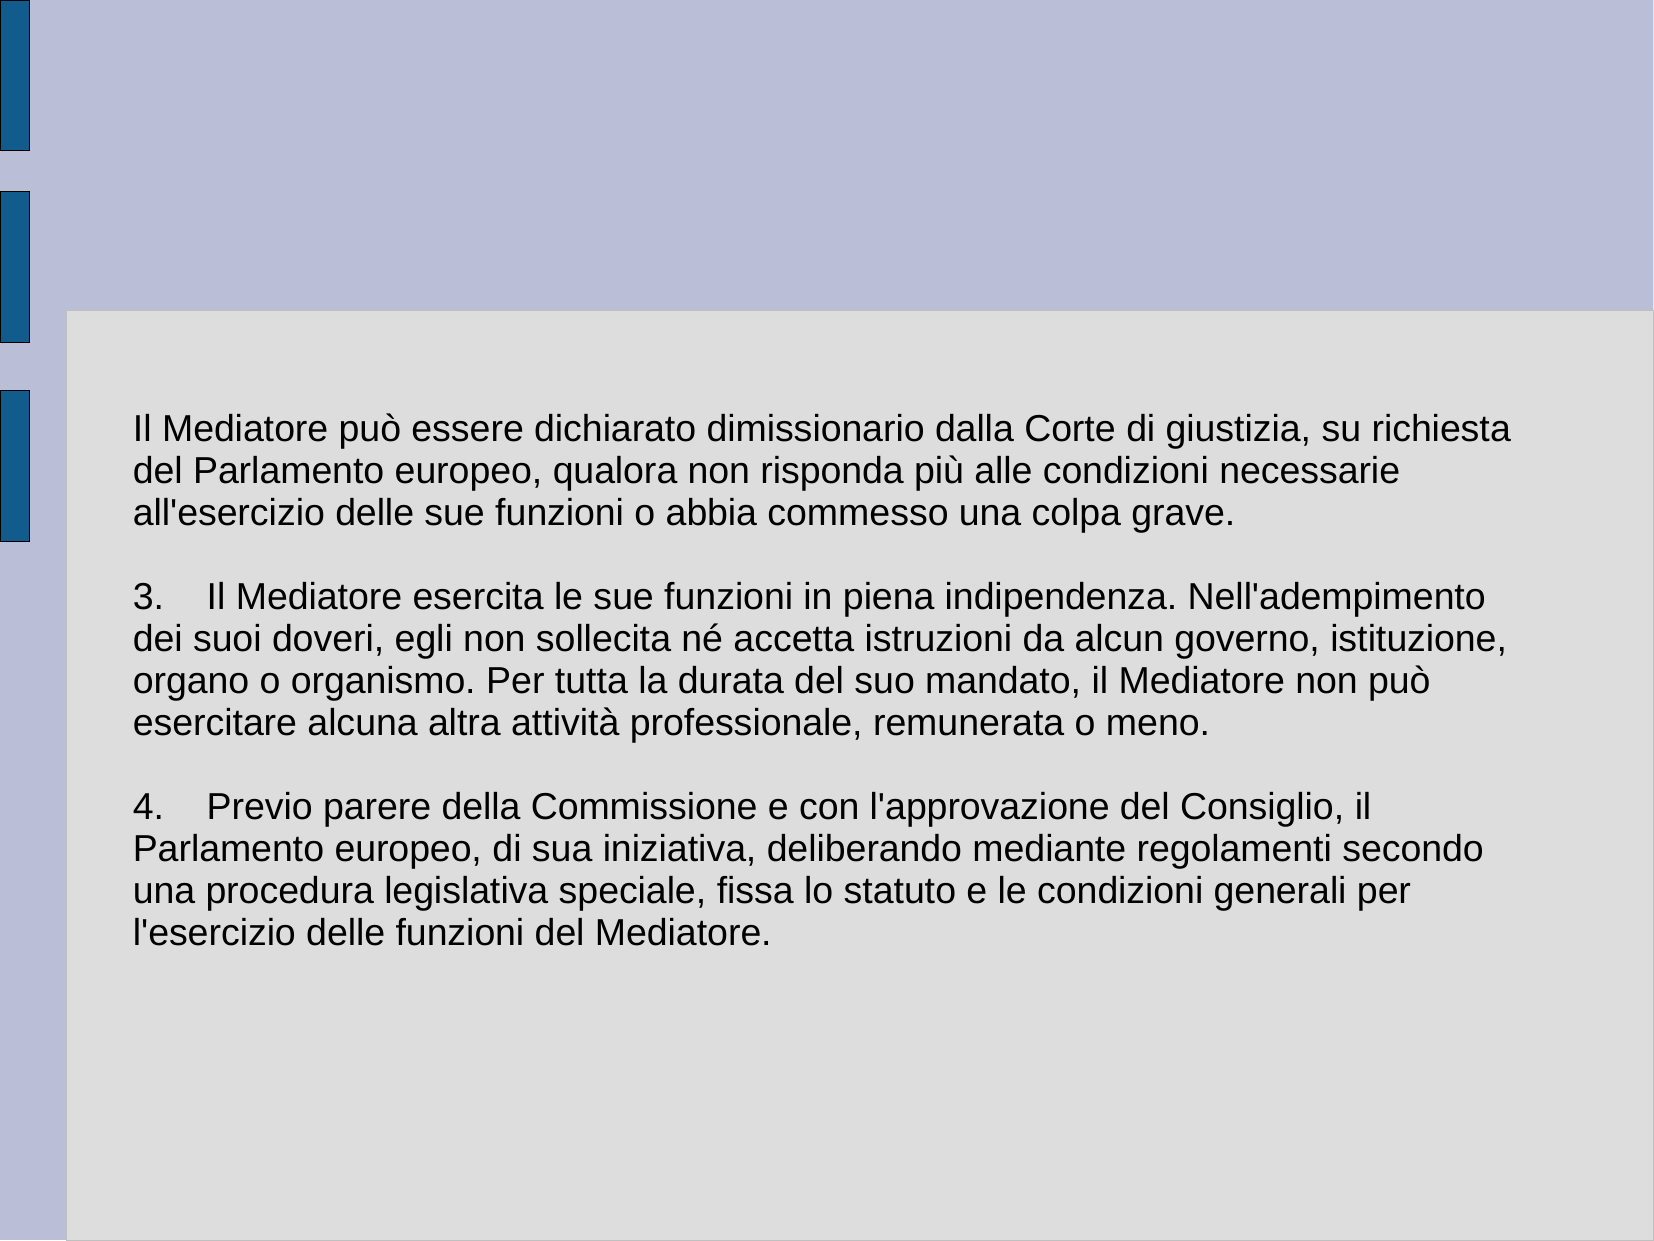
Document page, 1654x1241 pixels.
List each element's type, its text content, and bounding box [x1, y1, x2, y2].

text_box Il Mediatore può essere dichiarato dimissionario dalla Corte di giustizia, su richiesta del Parlamento europeo, qualora non risponda più alle condizioni necessarie all'esercizio delle sue funzioni o abbia commesso una colpa grave. 3. Il Mediatore esercita le sue funzioni in piena indipendenza. Nell'adempimento dei suoi doveri, egli non sollecita né accetta istruzioni da alcun governo, istituzione, organo o organismo. Per tutta la durata del suo mandato, il Mediatore non può esercitare alcuna altra attività professionale, remunerata o meno. 4. Previo parere della Commissione e con l'approvazione del Consiglio, il Parlamento europeo, di sua iniziativa, deliberando mediante regolamenti secondo una procedura legislativa speciale, fissa lo statuto e le condizioni generali per l'esercizio delle funzioni del Mediatore. [118, 399, 1536, 962]
